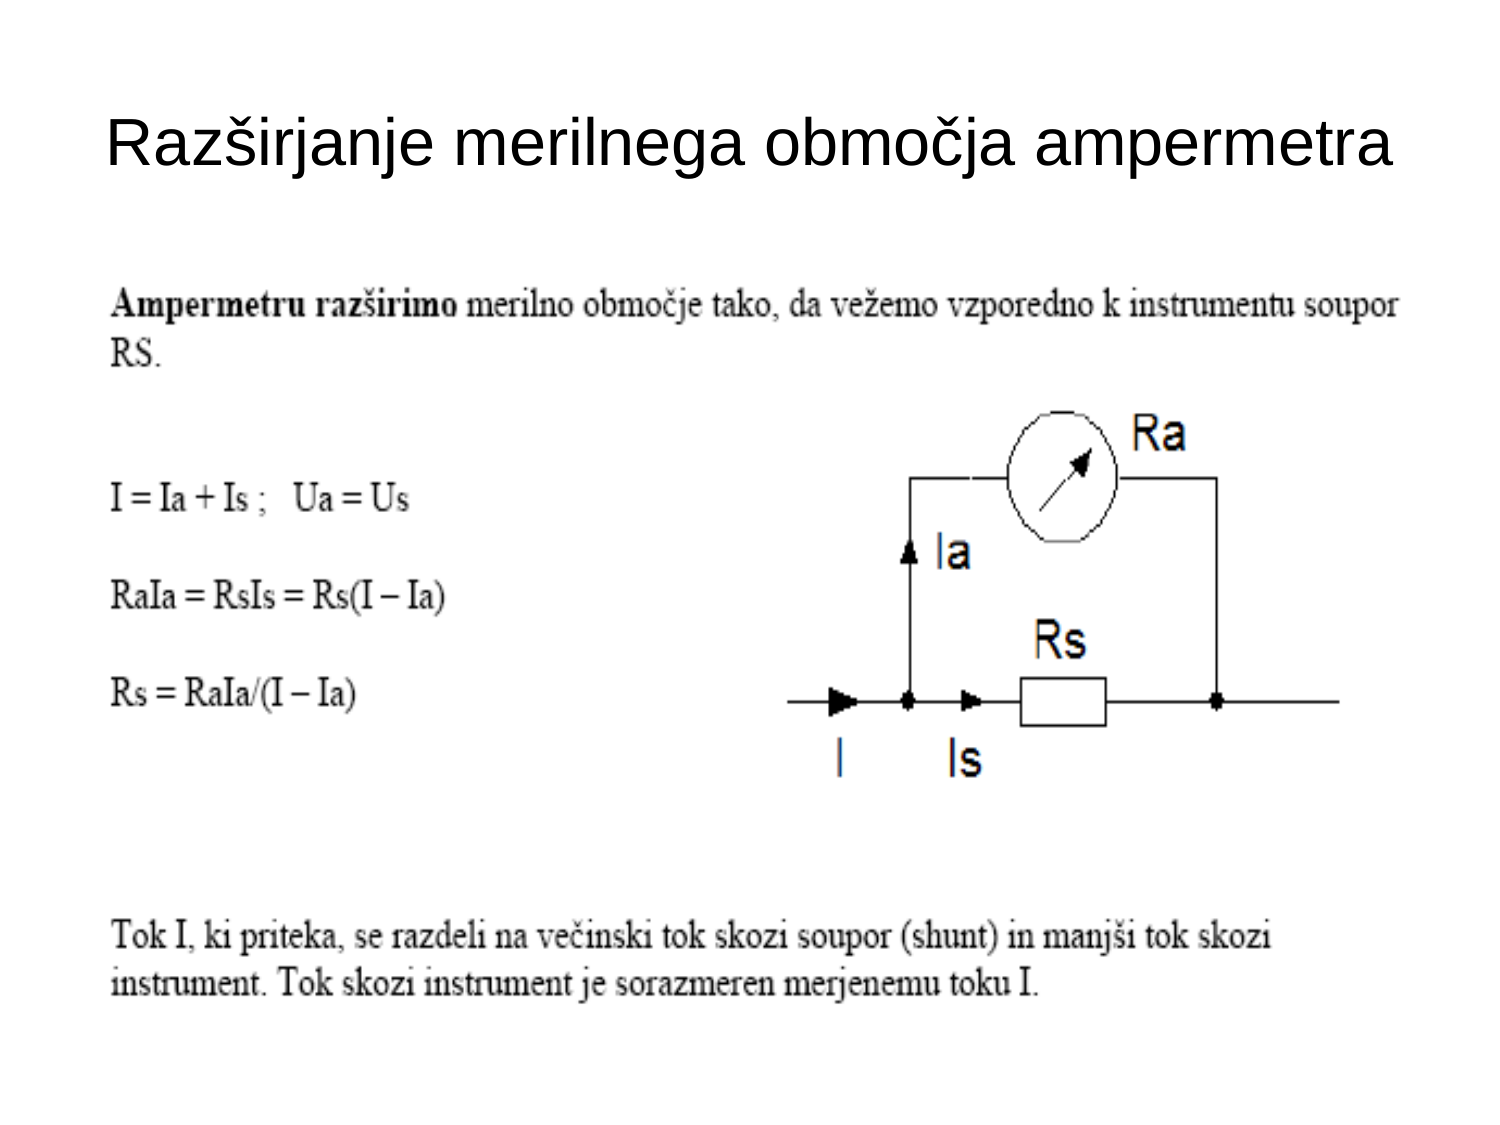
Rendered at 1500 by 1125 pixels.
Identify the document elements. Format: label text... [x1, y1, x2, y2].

picture [64, 243, 1447, 1047]
title Razširjanje merilnega območja ampermetra [75, 45, 1426, 233]
